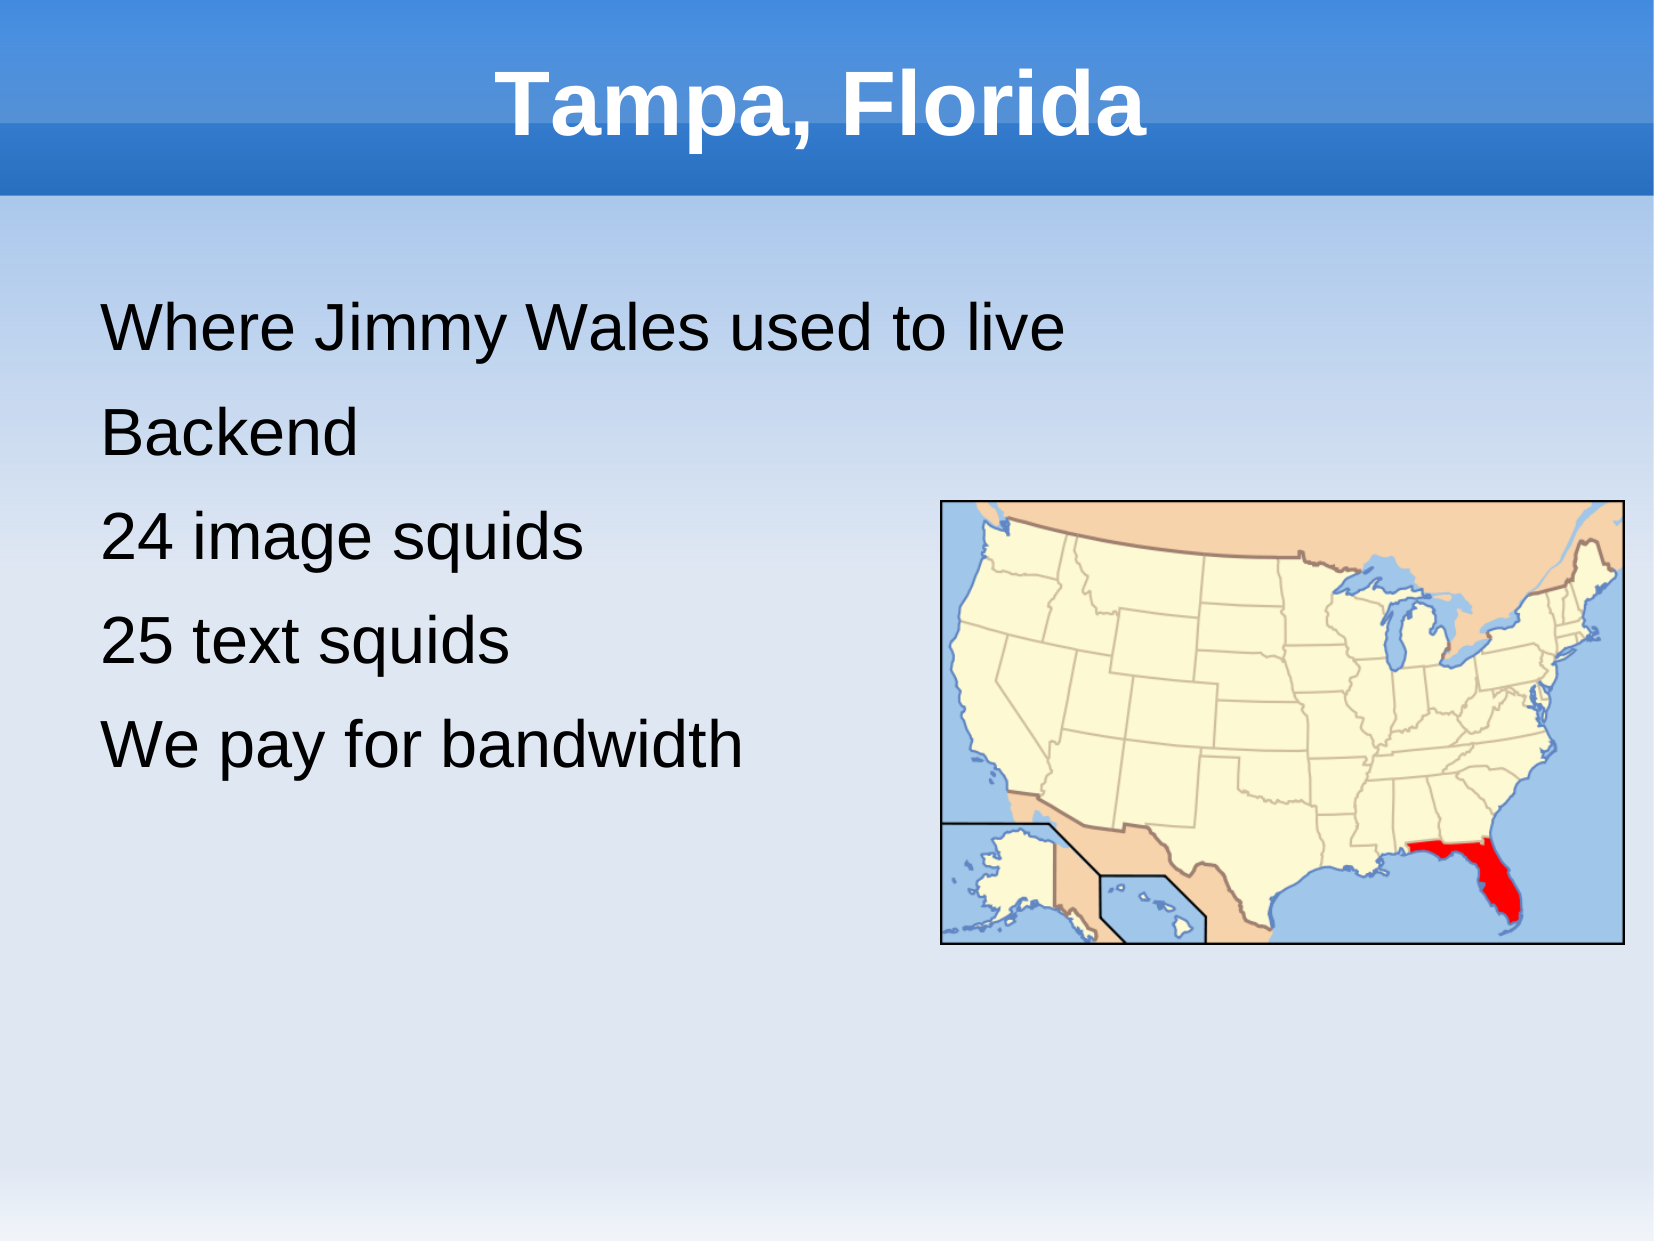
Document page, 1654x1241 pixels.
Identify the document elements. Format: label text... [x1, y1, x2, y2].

picture [0, 0, 1654, 1241]
title Tampa, Florida [76, 0, 1565, 208]
list Where Jimmy Wales used to live Backend 24 image squids 25 text squids We pay for bandwidth [82, 290, 1571, 1109]
